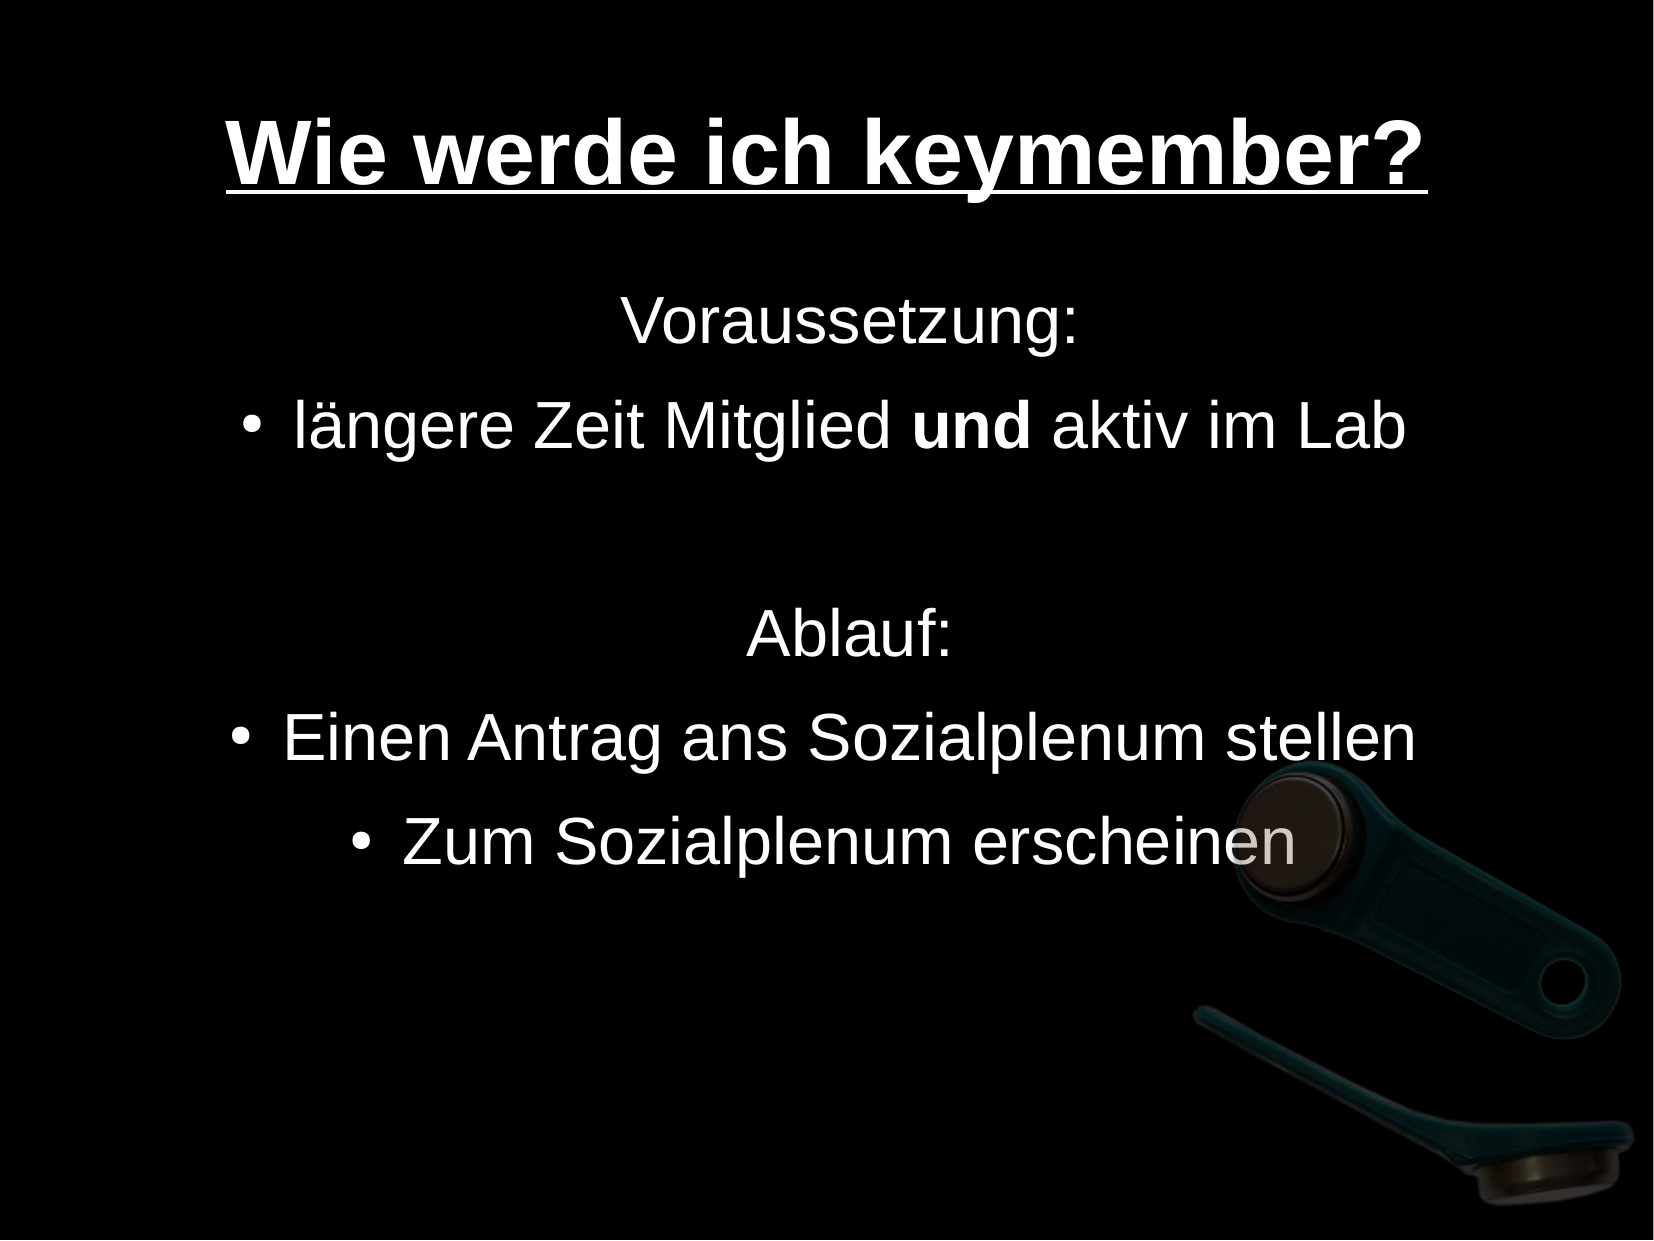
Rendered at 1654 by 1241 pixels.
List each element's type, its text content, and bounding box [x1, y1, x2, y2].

list Voraussetzung: längere Zeit Mitglied und aktiv im Lab Ablauf: Einen Antrag ans Sozialplenum stellen Zum Sozialplenum erscheinen [70, 283, 1560, 1003]
title Wie werde ich keymember? [82, 49, 1571, 257]
picture [1150, 732, 1654, 1236]
